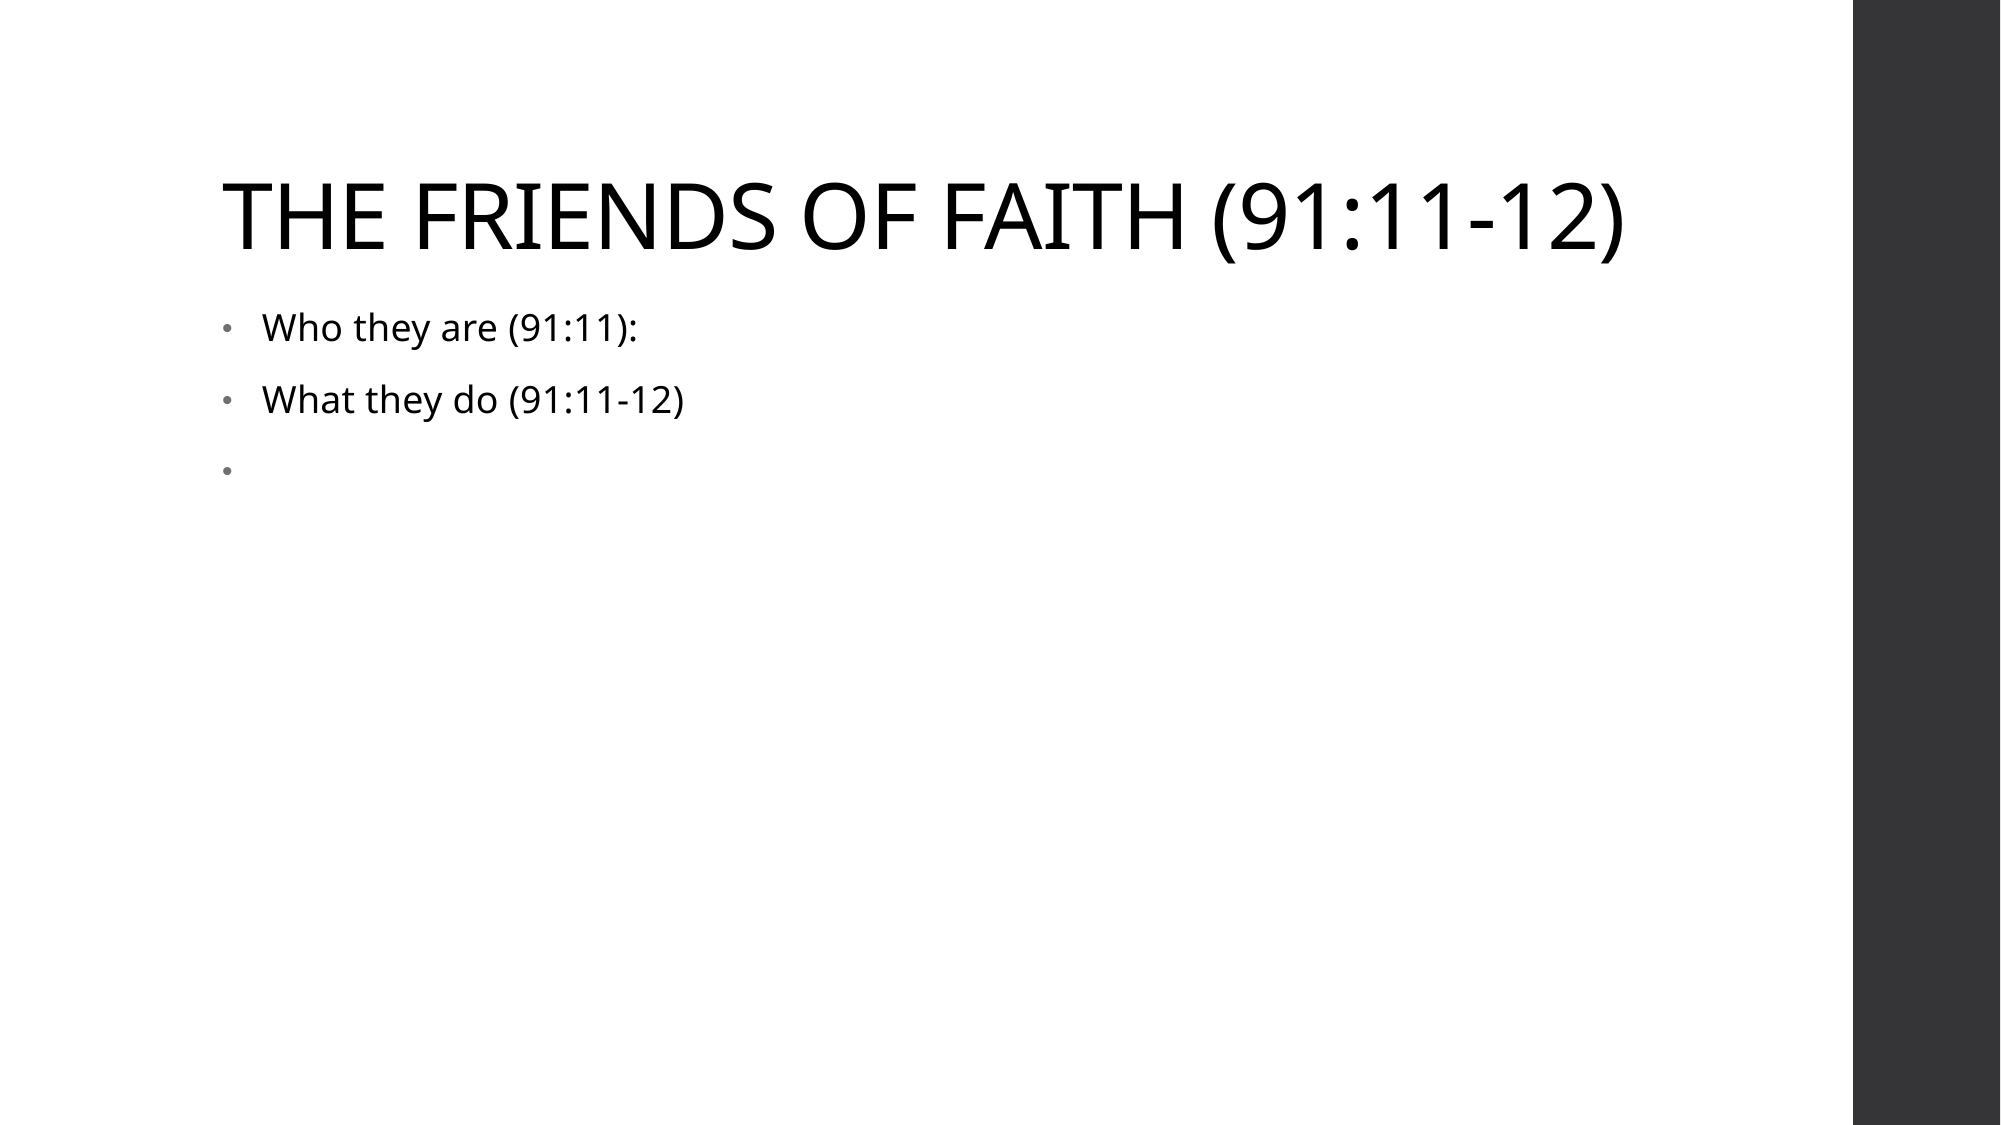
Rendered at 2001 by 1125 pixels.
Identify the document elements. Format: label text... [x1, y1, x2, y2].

title THE FRIENDS OF FAITH (91:11-12) [206, 60, 1797, 278]
list Who they are (91:11): What they do (91:11-12) [206, 299, 1617, 1014]
